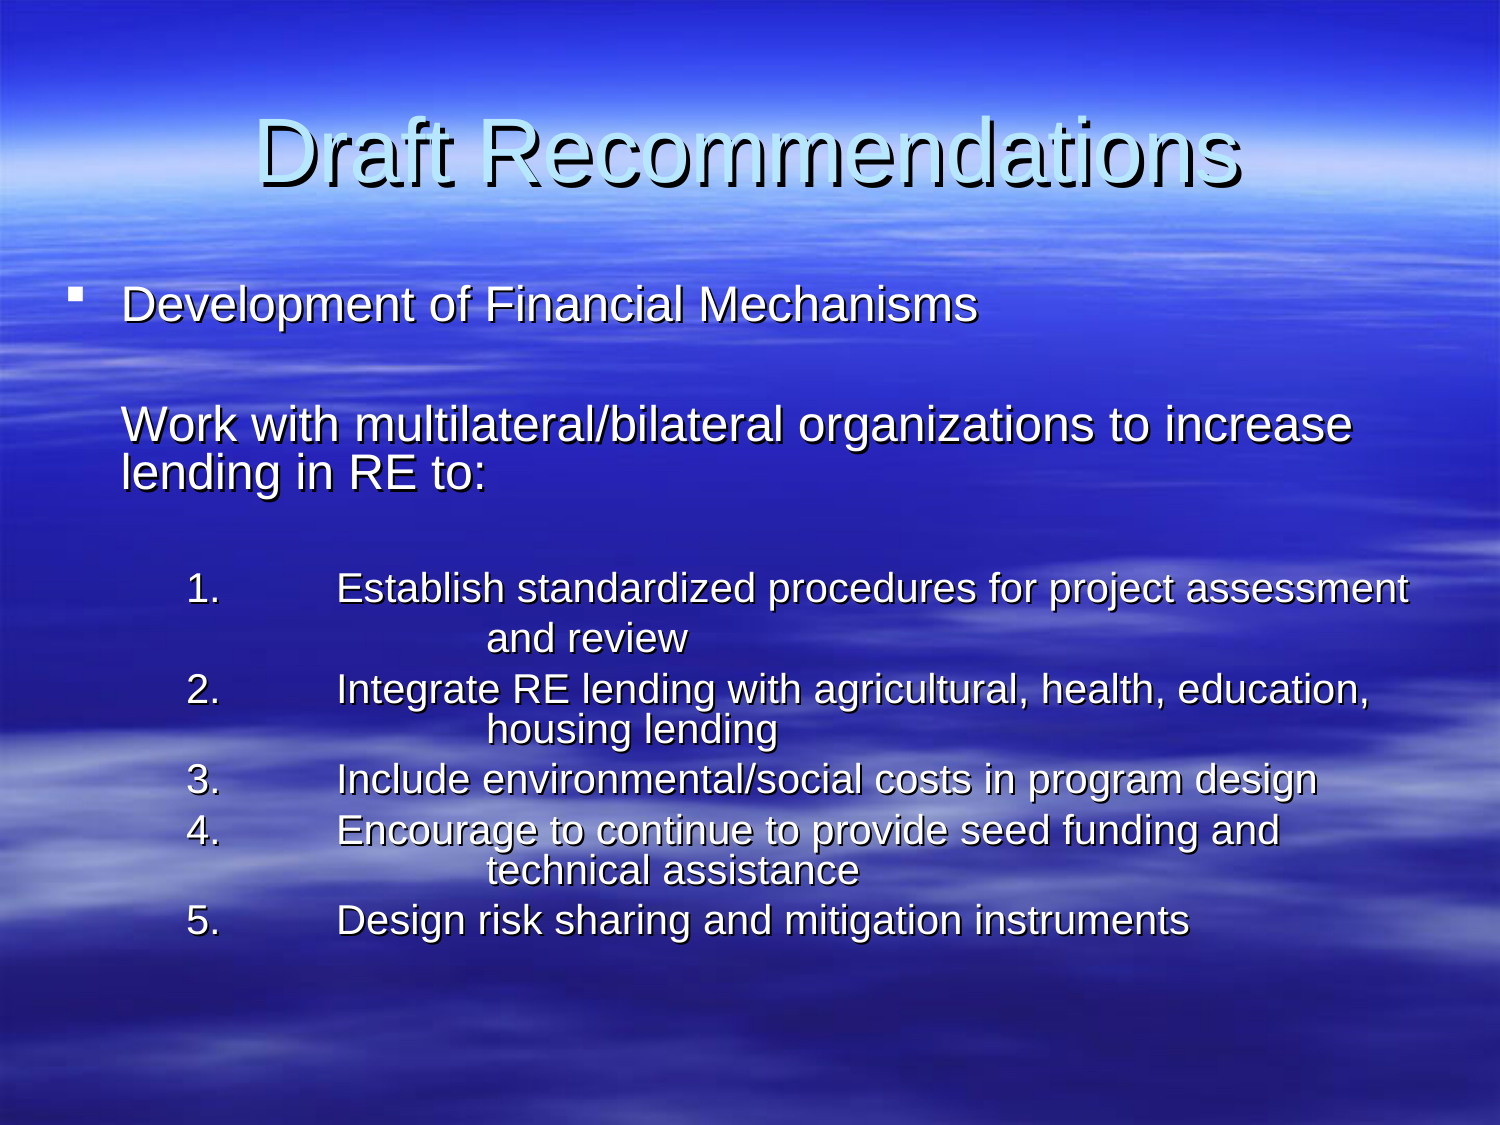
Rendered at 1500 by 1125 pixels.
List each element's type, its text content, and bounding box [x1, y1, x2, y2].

title Draft Recommendations [49, 37, 1446, 255]
list Development of Financial Mechanisms Work with multilateral/bilateral organizations to increase lending in RE to: 1. Establish standardized procedures for project assessment and review 2. Integrate RE lending with agricultural, health, education, housing lending 3. Include environmental/social costs in program design 4. Encourage to continue to provide seed funding and technical assistance 5. Design risk sharing and mitigation instruments [49, 274, 1451, 1001]
picture [0, 0, 1500, 1125]
